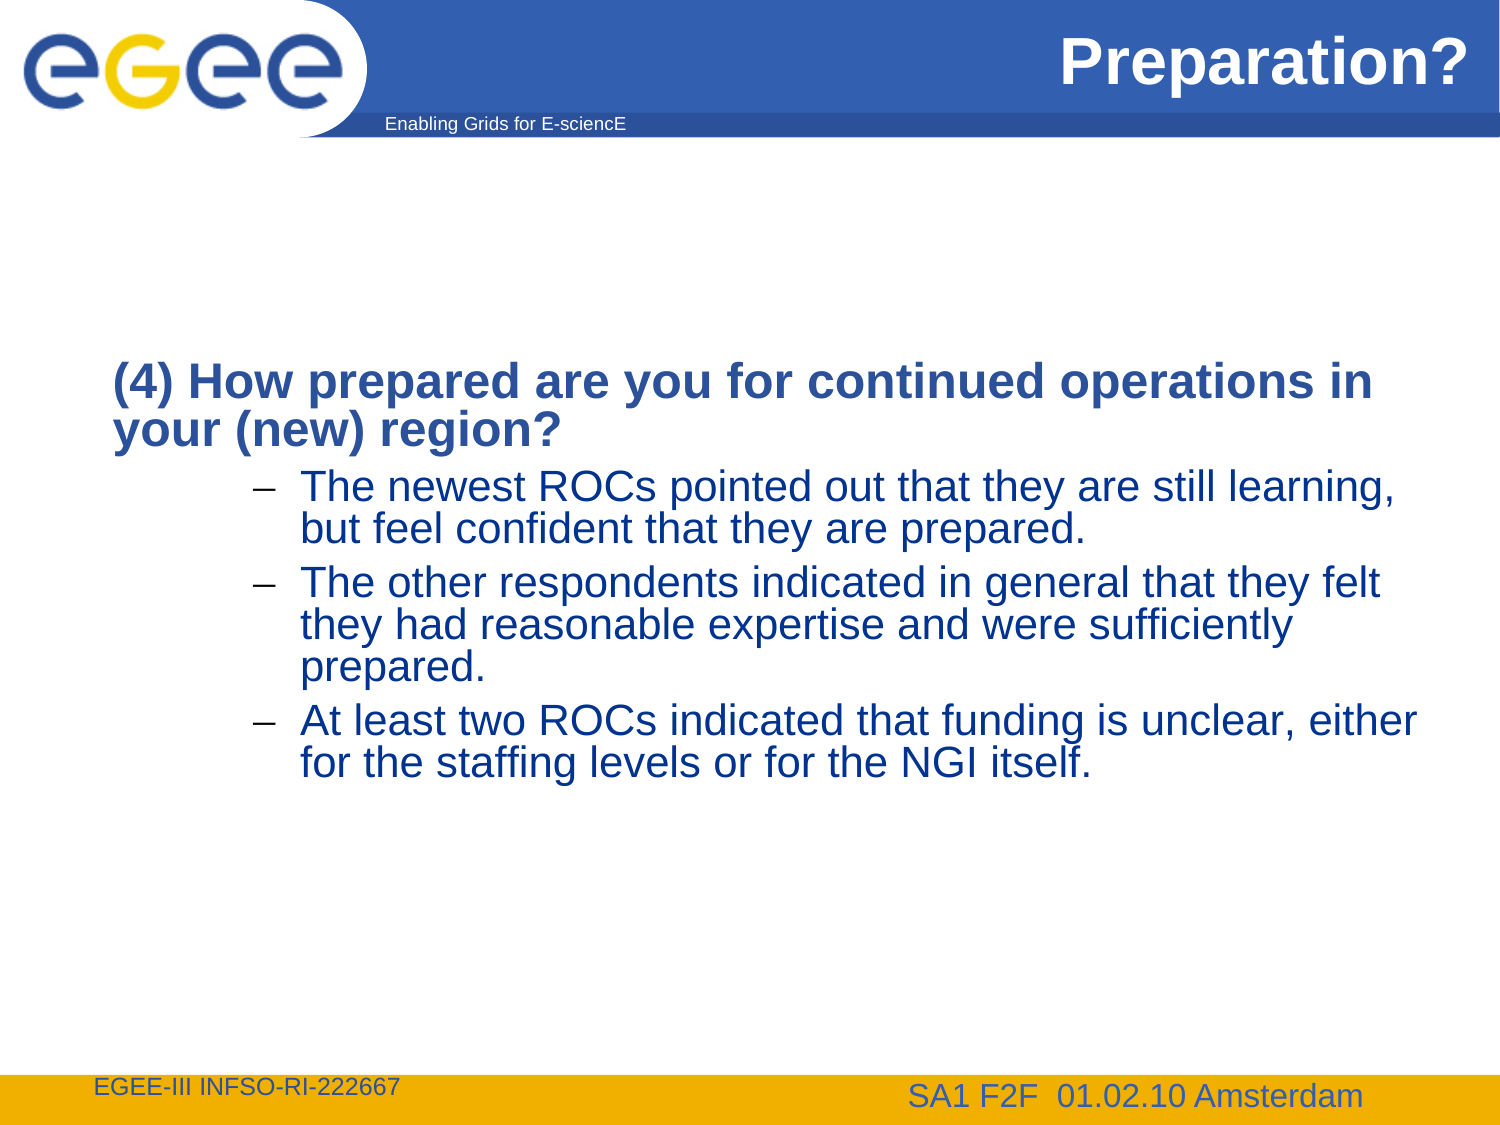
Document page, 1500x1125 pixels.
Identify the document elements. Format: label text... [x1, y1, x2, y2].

title Preparation? [369, 0, 1472, 147]
list (4) How prepared are you for continued operations in your (new) region? The newest ROCs pointed out that they are still learning, but feel confident that they are prepared. The other respondents indicated in general that they felt they had reasonable expertise and were sufficiently prepared. At least two ROCs indicated that funding is unclear, either for the staffing levels or for the NGI itself. [56, 359, 1463, 1033]
picture [18, 30, 349, 112]
